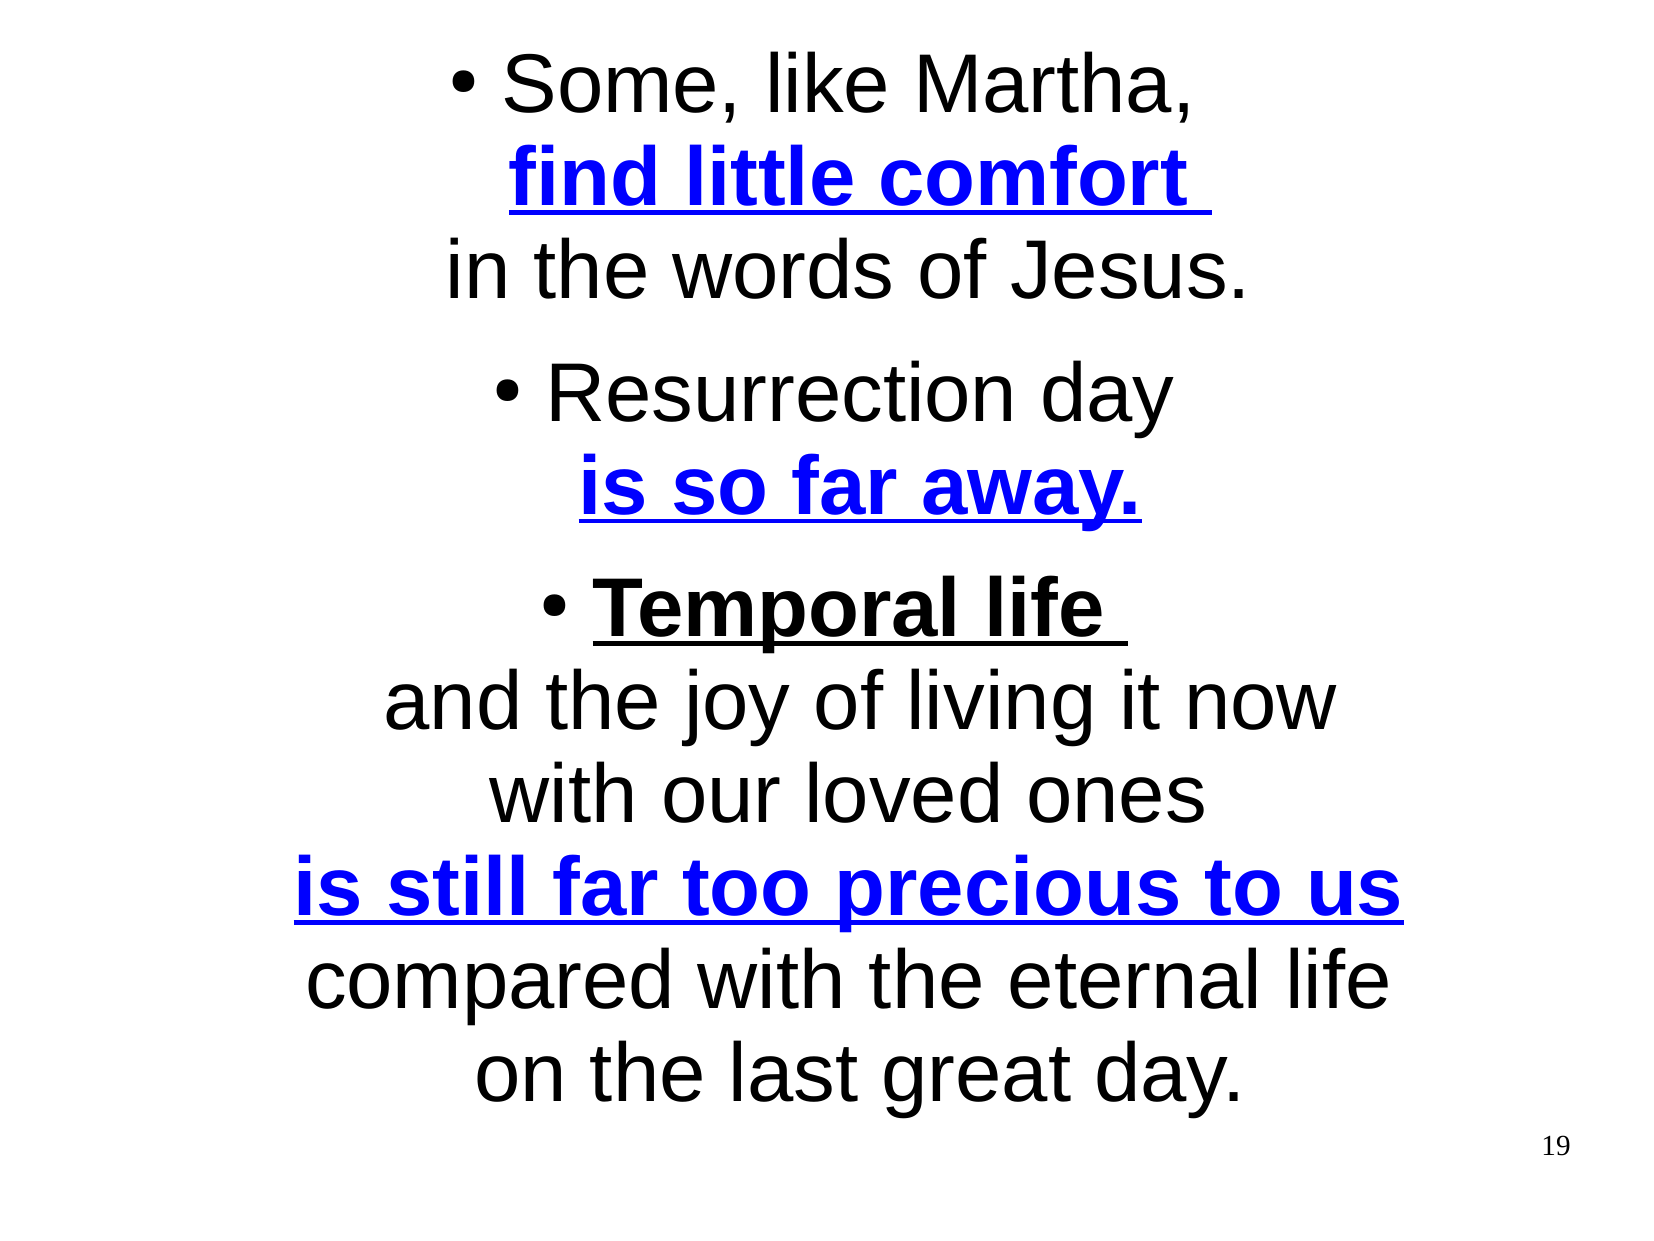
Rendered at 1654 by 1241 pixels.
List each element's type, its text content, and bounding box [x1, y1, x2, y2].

list Some, like Martha, find little comfort in the words of Jesus. Resurrection day is so far away. Temporal life and the joy of living it now with our loved ones is still far too precious to us compared with the eternal life on the last great day. [37, 37, 1613, 1201]
